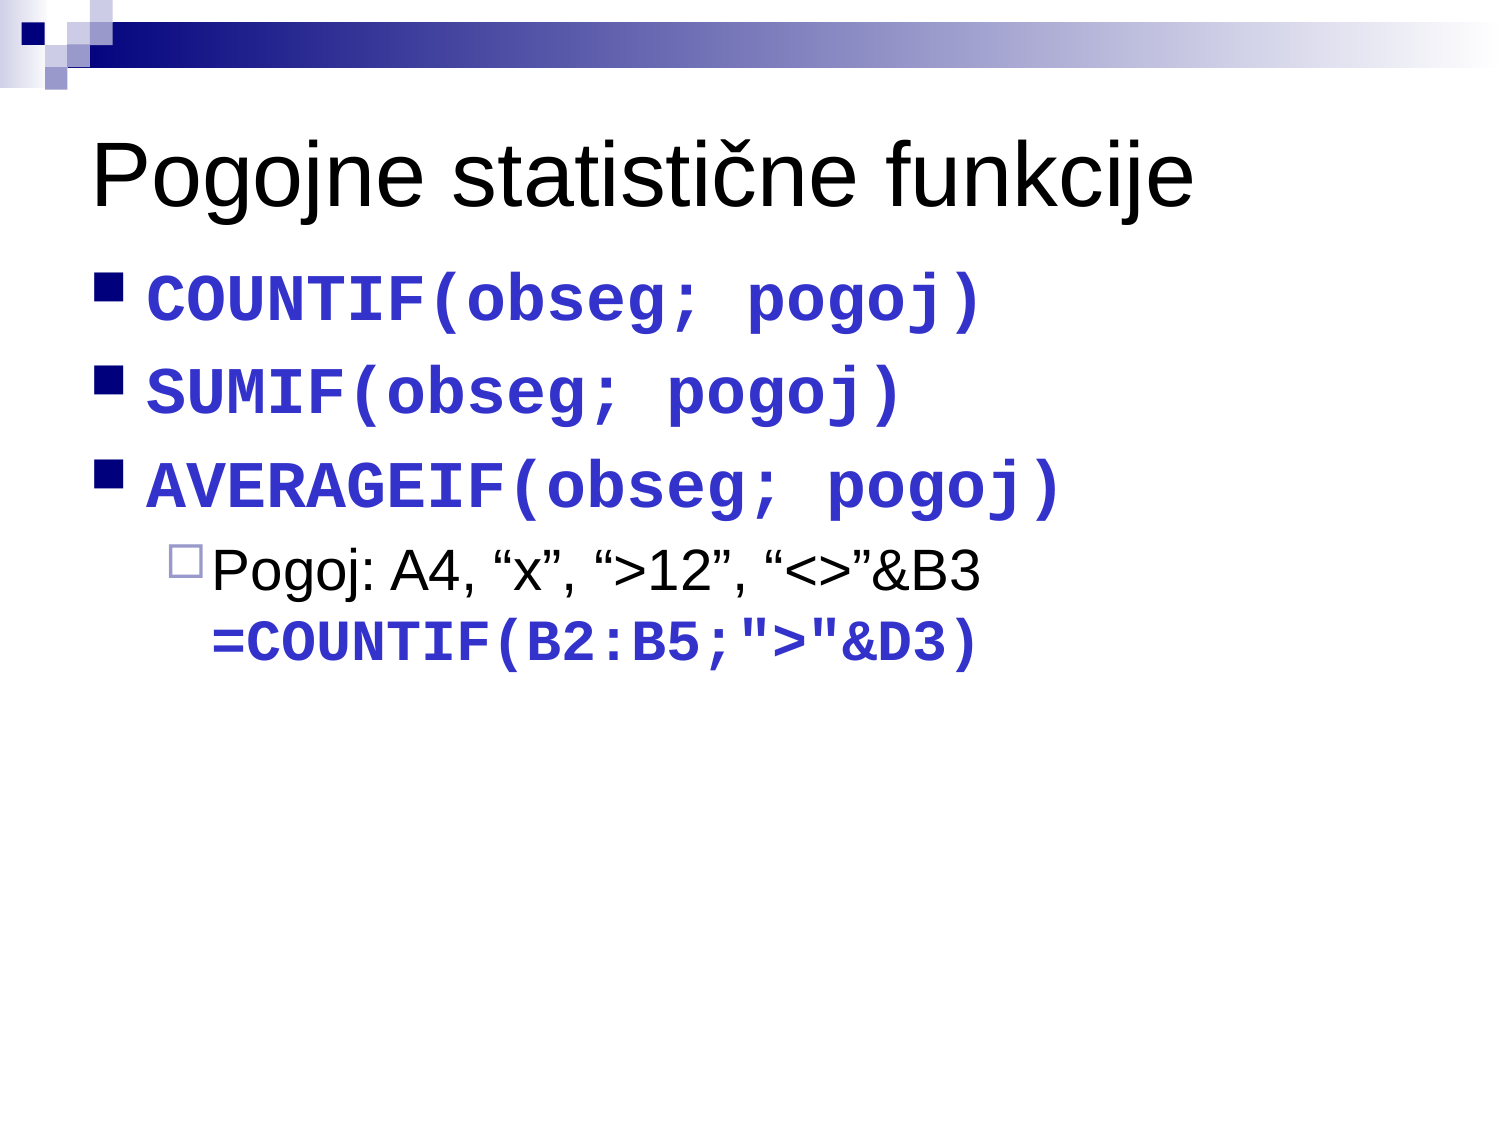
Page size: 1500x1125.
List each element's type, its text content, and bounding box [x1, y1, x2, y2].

list COUNTIF(obseg; pogoj) SUMIF(obseg; pogoj) AVERAGEIF(obseg; pogoj) Pogoj: A4, “x”, “>12”, “<>”&B3 =COUNTIF(B2:B5;">"&D3) [75, 246, 1425, 1079]
title Pogojne statistične funkcije [75, 105, 1425, 235]
